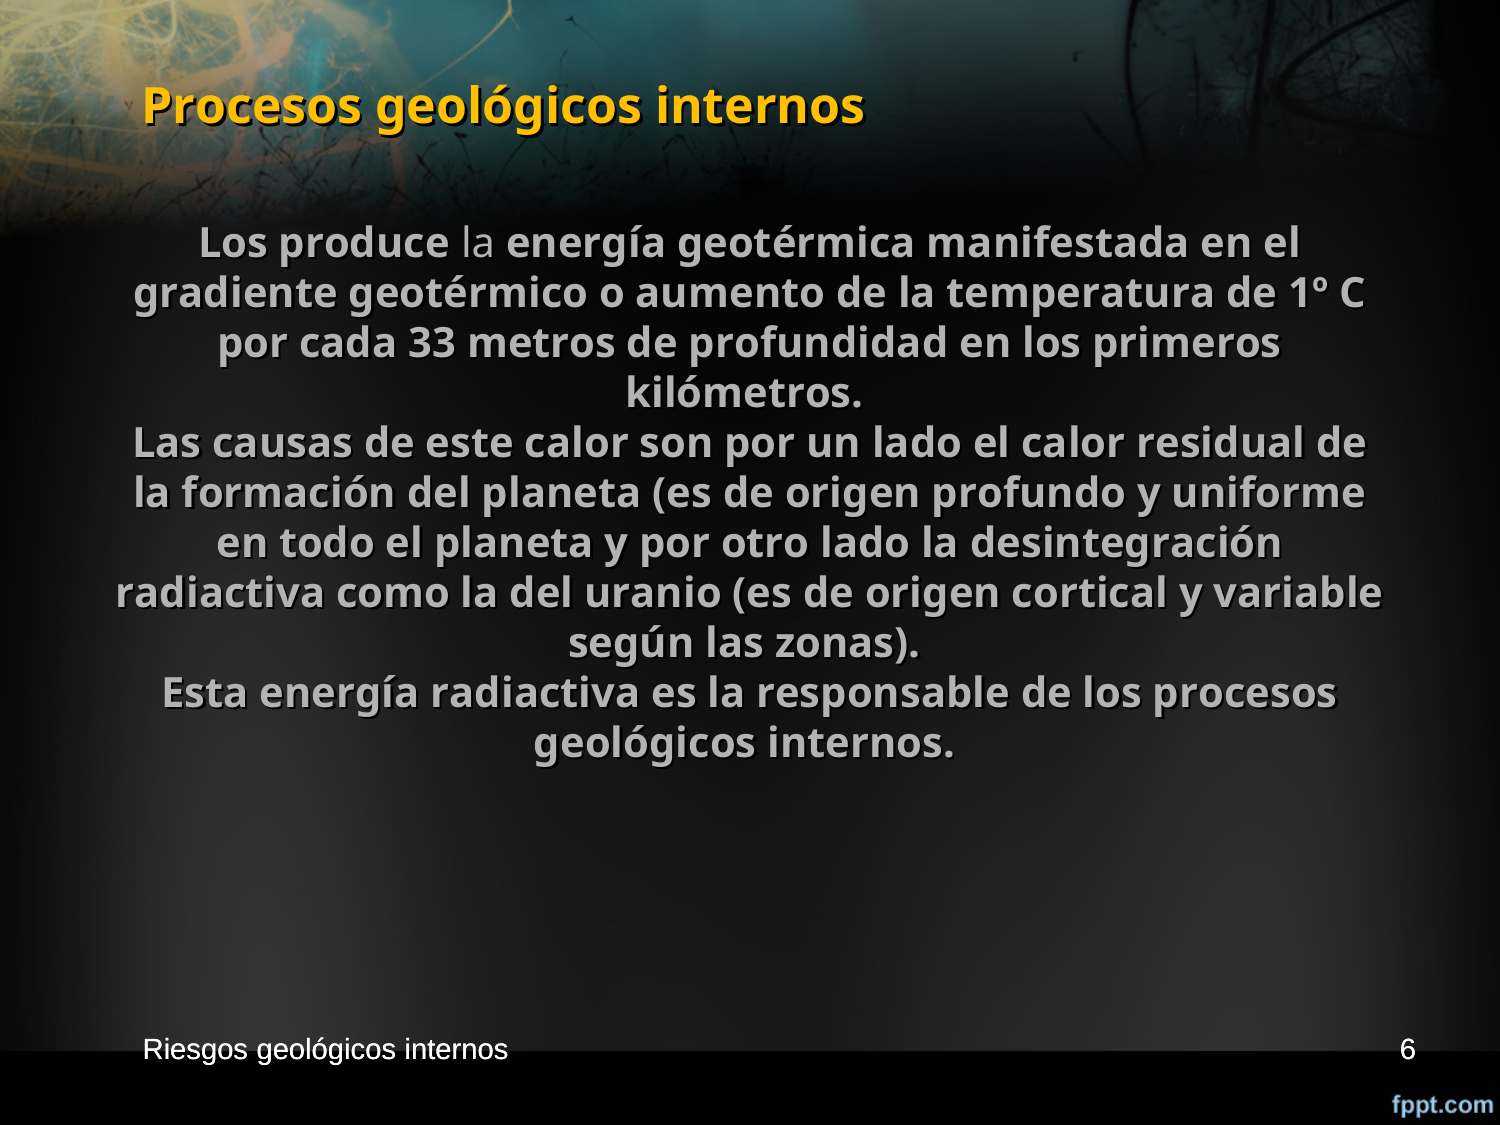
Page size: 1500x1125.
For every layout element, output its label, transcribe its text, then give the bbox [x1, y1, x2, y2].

text_box Los produce la energía geotérmica manifestada en el gradiente geotérmico o aumento de la temperatura de 1º C por cada 33 metros de profundidad en los primeros kilómetros. Las causas de este calor son por un lado el calor residual de la formación del planeta (es de origen profundo y uniforme en todo el planeta y por otro lado la desintegración radiactiva como la del uranio (es de origen cortical y variable según las zonas). Esta energía radiactiva es la responsable de los procesos geológicos internos. [100, 208, 1400, 874]
text_box Procesos geológicos internos [113, 66, 894, 142]
text_box Riesgos geológicos internos [88, 1023, 564, 1102]
picture [0, 0, 1500, 1125]
text_box <número> [1080, 1023, 1431, 1102]
